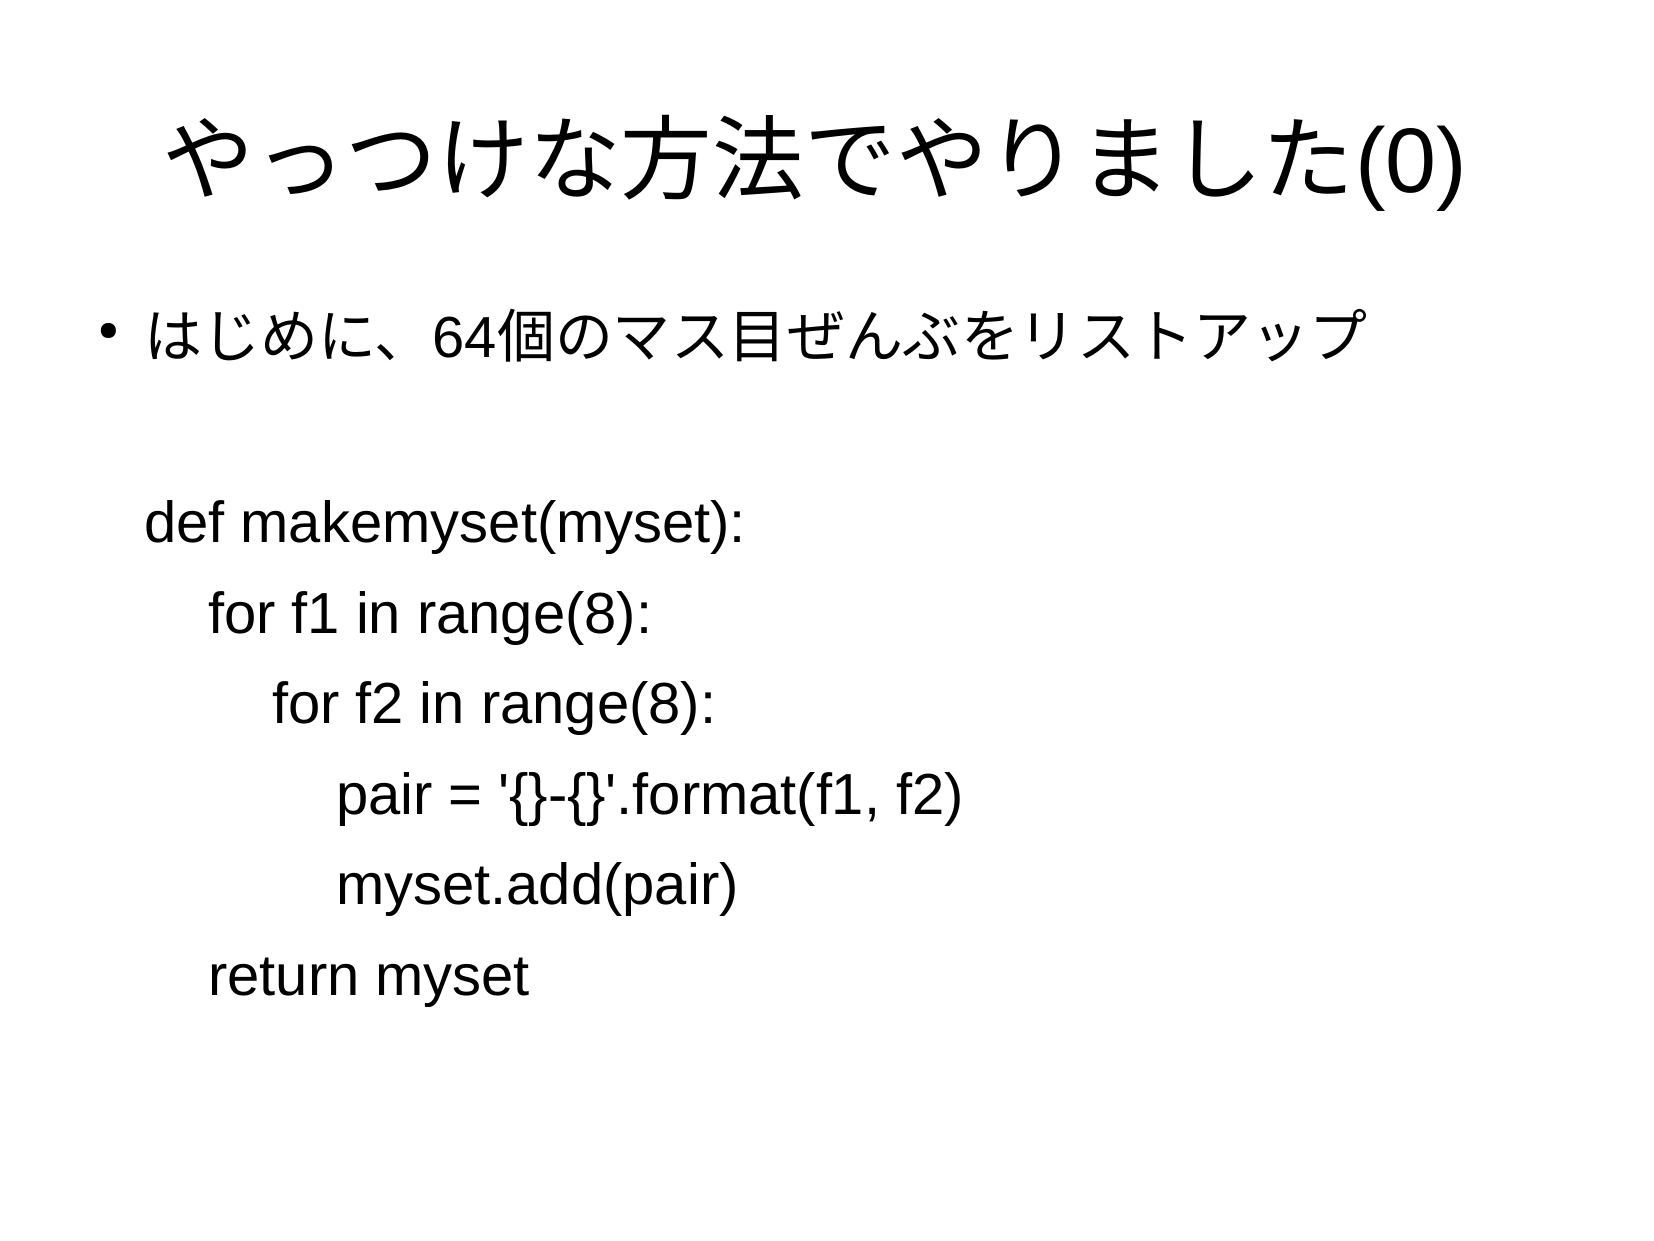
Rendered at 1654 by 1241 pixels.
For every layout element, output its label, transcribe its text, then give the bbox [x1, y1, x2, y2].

list はじめに、64個のマス目ぜんぶをリストアップ def makemyset(myset): for f1 in range(8): for f2 in range(8): pair = '{}-{}'.format(f1, f2) myset.add(pair) return myset [82, 290, 1571, 1010]
title やっつけな方法でやりました(0) [82, 49, 1571, 257]
